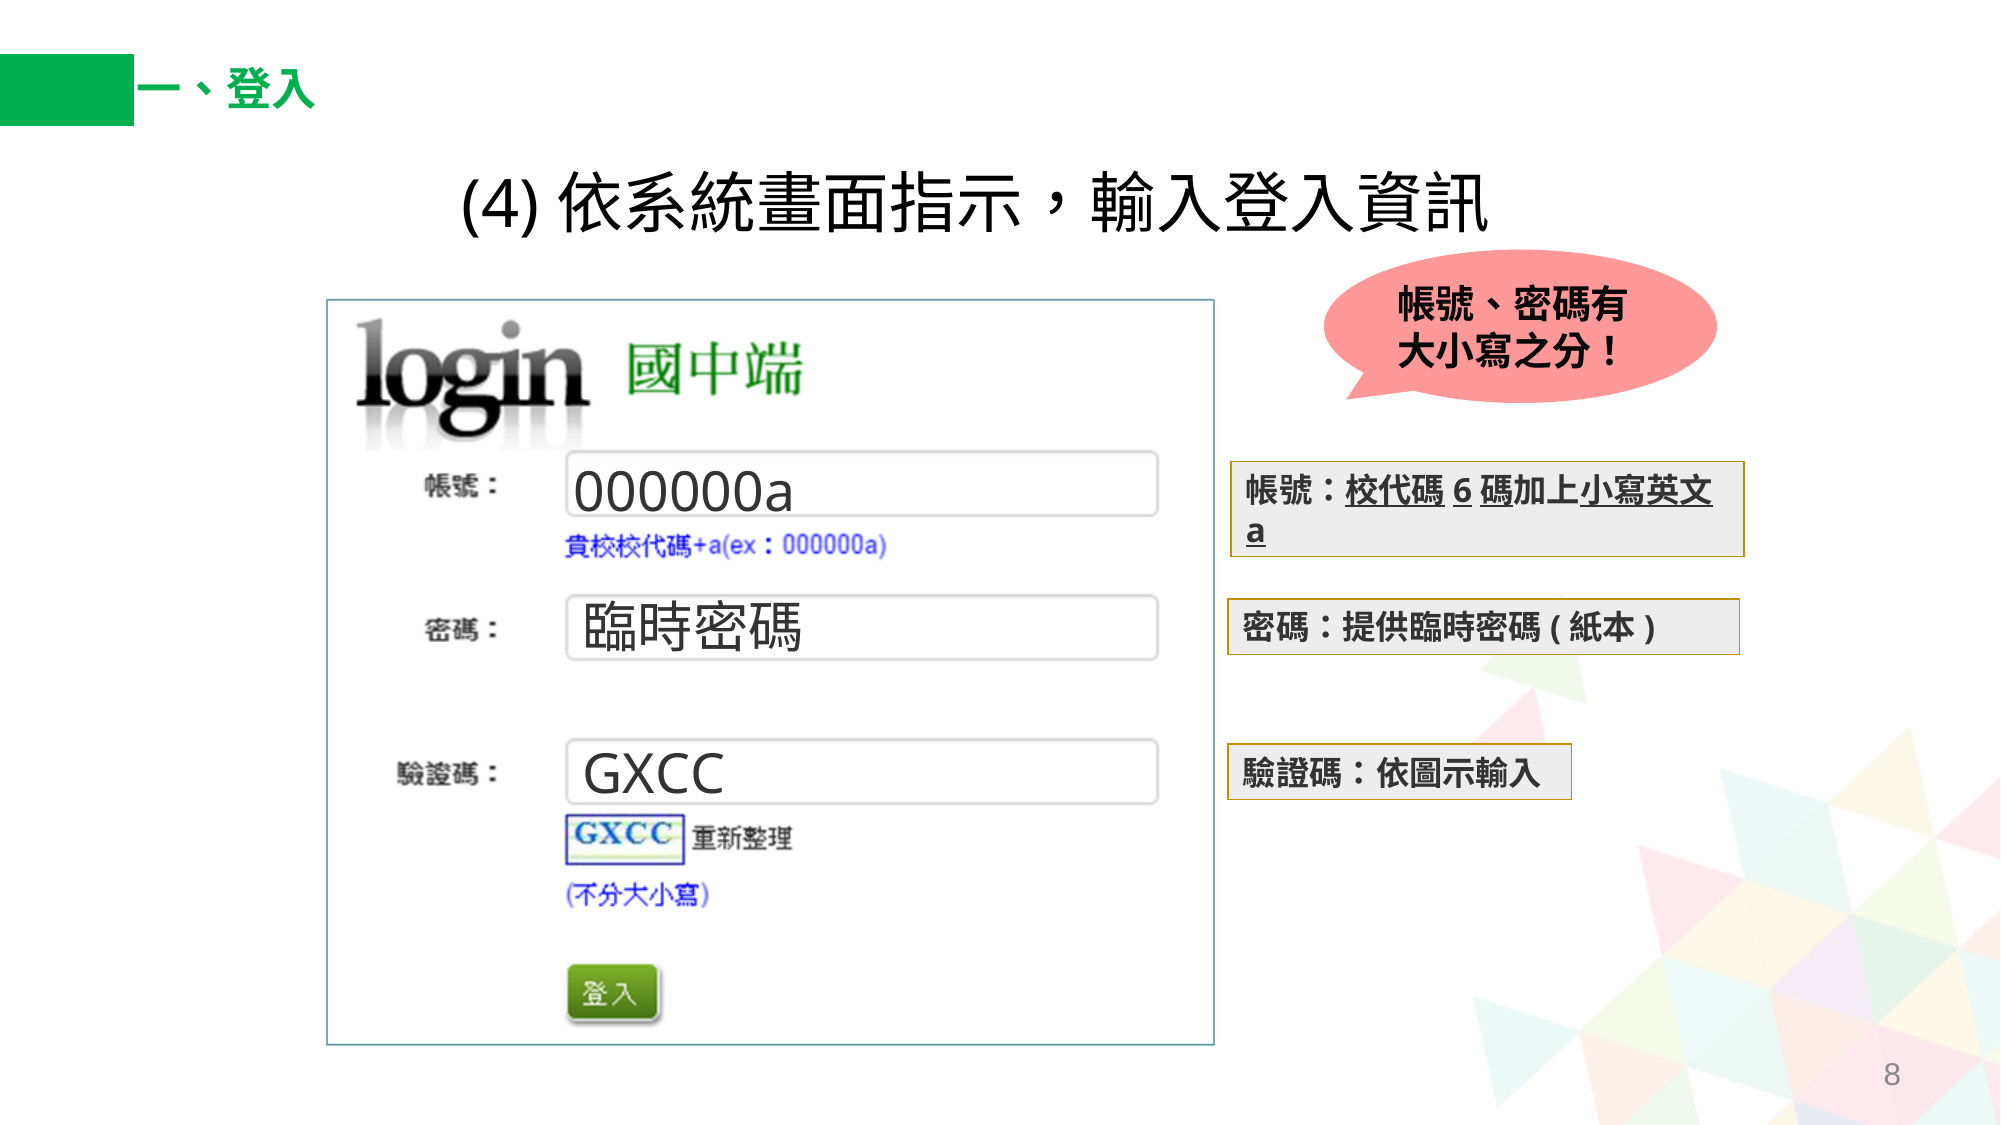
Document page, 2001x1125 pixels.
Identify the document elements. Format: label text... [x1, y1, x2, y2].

text_box [0, 54, 134, 126]
text_box 帳號：校代碼6碼加上小寫英文a [1230, 461, 1745, 517]
text_box 000000a [558, 447, 982, 531]
picture [264, 263, 1276, 1082]
text_box 密碼：提供臨時密碼(紙本) [1227, 598, 1740, 655]
text_box 8 [1868, 1038, 1989, 1125]
text_box GXCC [567, 730, 750, 814]
text_box 驗證碼：依圖示輸入 [1227, 744, 1572, 800]
text_box 臨時密碼 [567, 585, 822, 668]
text_box (4)依系統畫面指示，輸入登入資訊 [446, 153, 1521, 250]
text_box 帳號、密碼有大小寫之分！ [1323, 249, 1718, 403]
text_box 一、登入 [121, 53, 583, 124]
